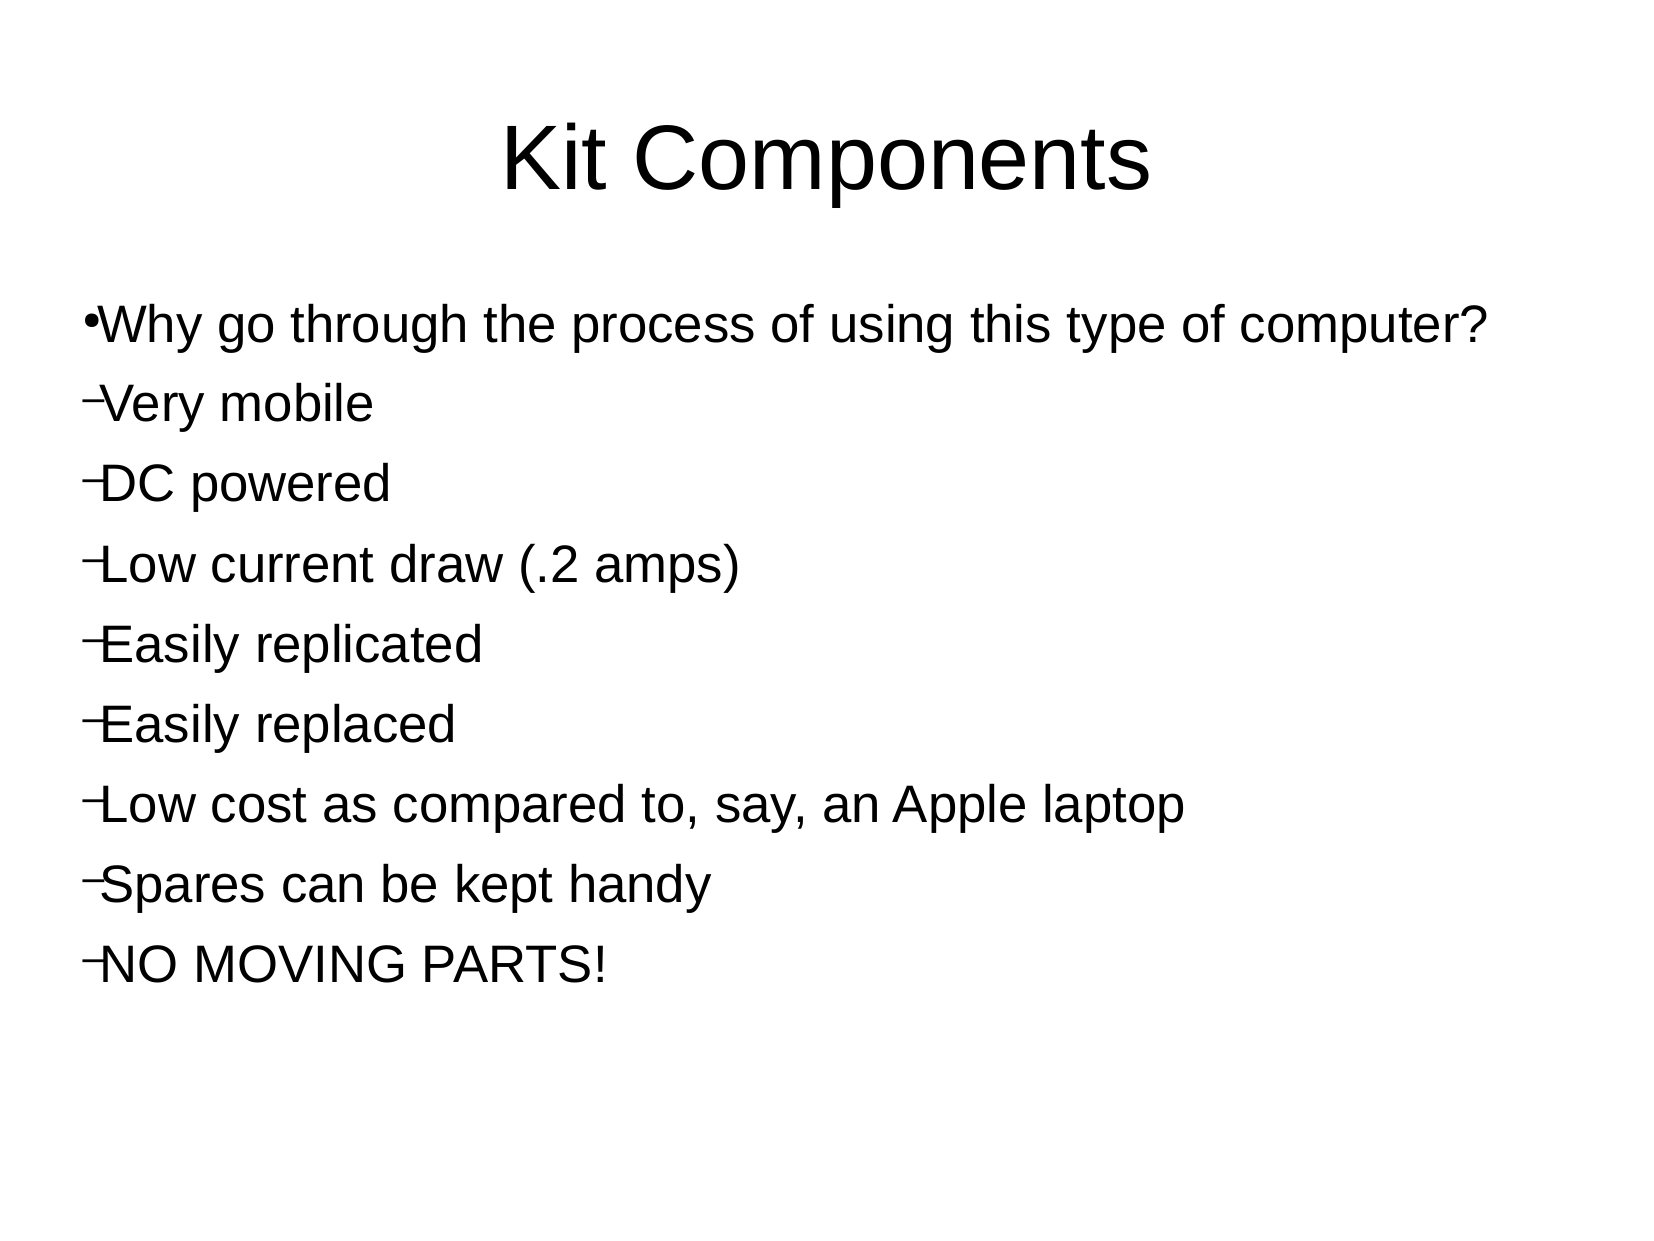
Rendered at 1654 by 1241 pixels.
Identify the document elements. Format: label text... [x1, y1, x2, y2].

title Kit Components [82, 49, 1571, 257]
list Why go through the process of using this type of computer? Very mobile DC powered Low current draw (.2 amps) Easily replicated Easily replaced Low cost as compared to, say, an Apple laptop Spares can be kept handy NO MOVING PARTS! [82, 290, 1571, 1010]
